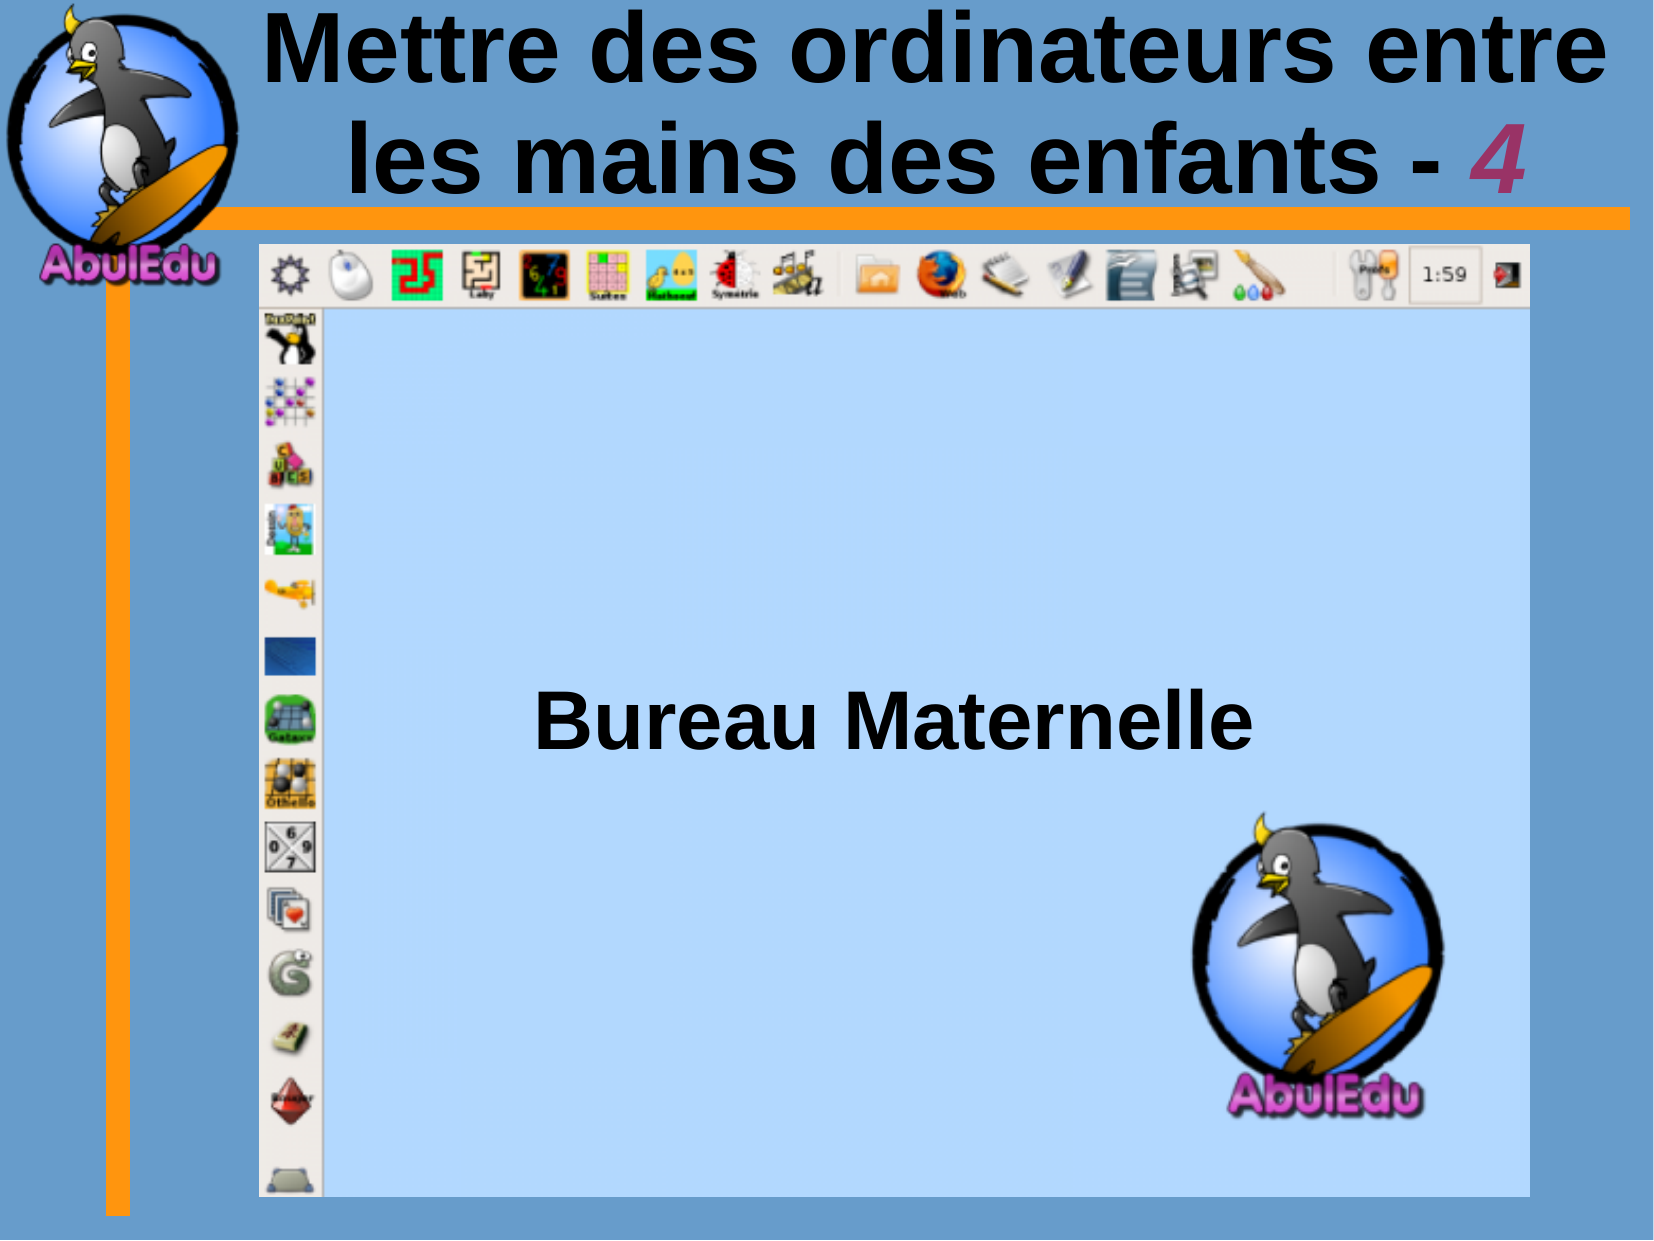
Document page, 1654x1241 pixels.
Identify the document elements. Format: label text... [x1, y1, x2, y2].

picture [259, 244, 1530, 1197]
title Mettre des ordinateurs entre les mains des enfants - 4 [248, 0, 1636, 216]
picture [0, 0, 248, 292]
